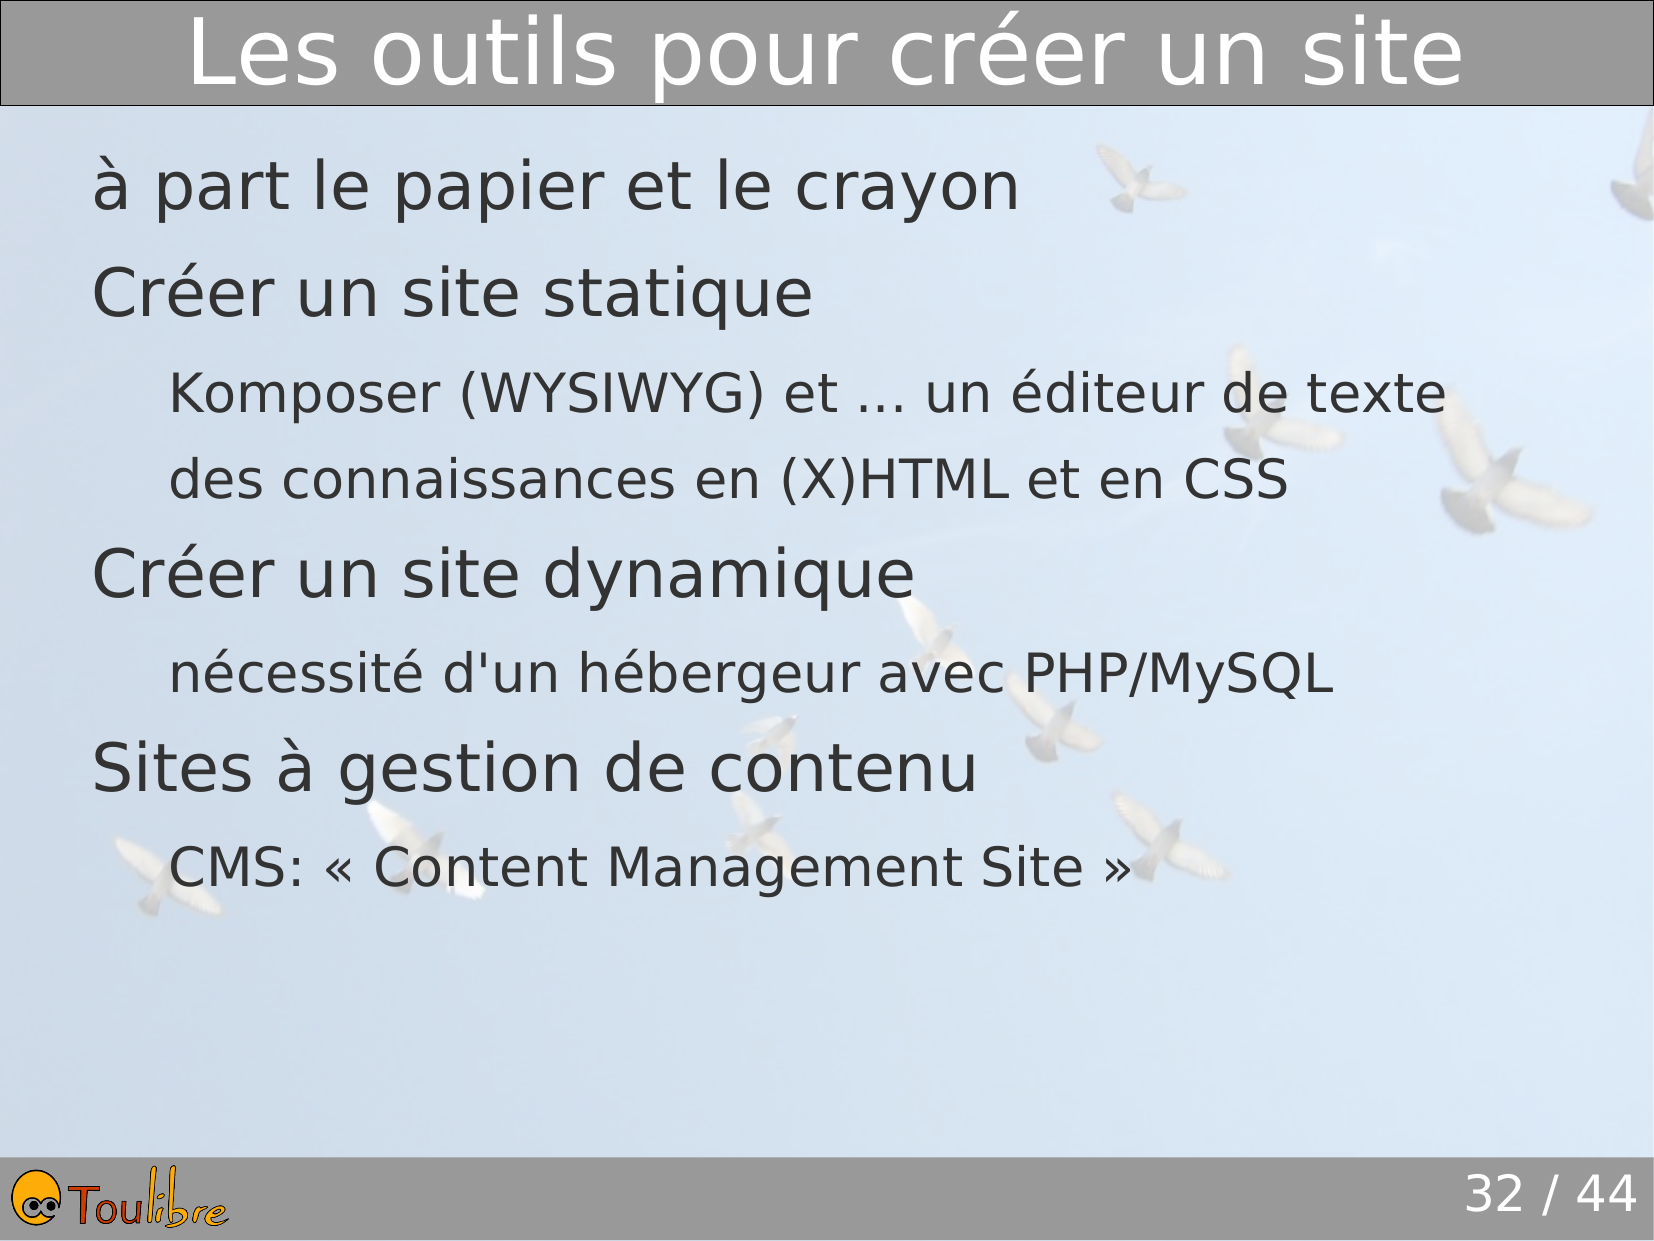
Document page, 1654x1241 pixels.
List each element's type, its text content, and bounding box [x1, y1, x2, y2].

title Les outils pour créer un site [0, 0, 1654, 107]
picture [11, 1165, 229, 1228]
list à part le papier et le crayon Créer un site statique Komposer (WYSIWYG) et ... un éditeur de texte des connaissances en (X)HTML et en CSS Créer un site dynamique nécessité d'un hébergeur avec PHP/MySQL Sites à gestion de contenu CMS: « Content Management Site » [73, 147, 1595, 1109]
